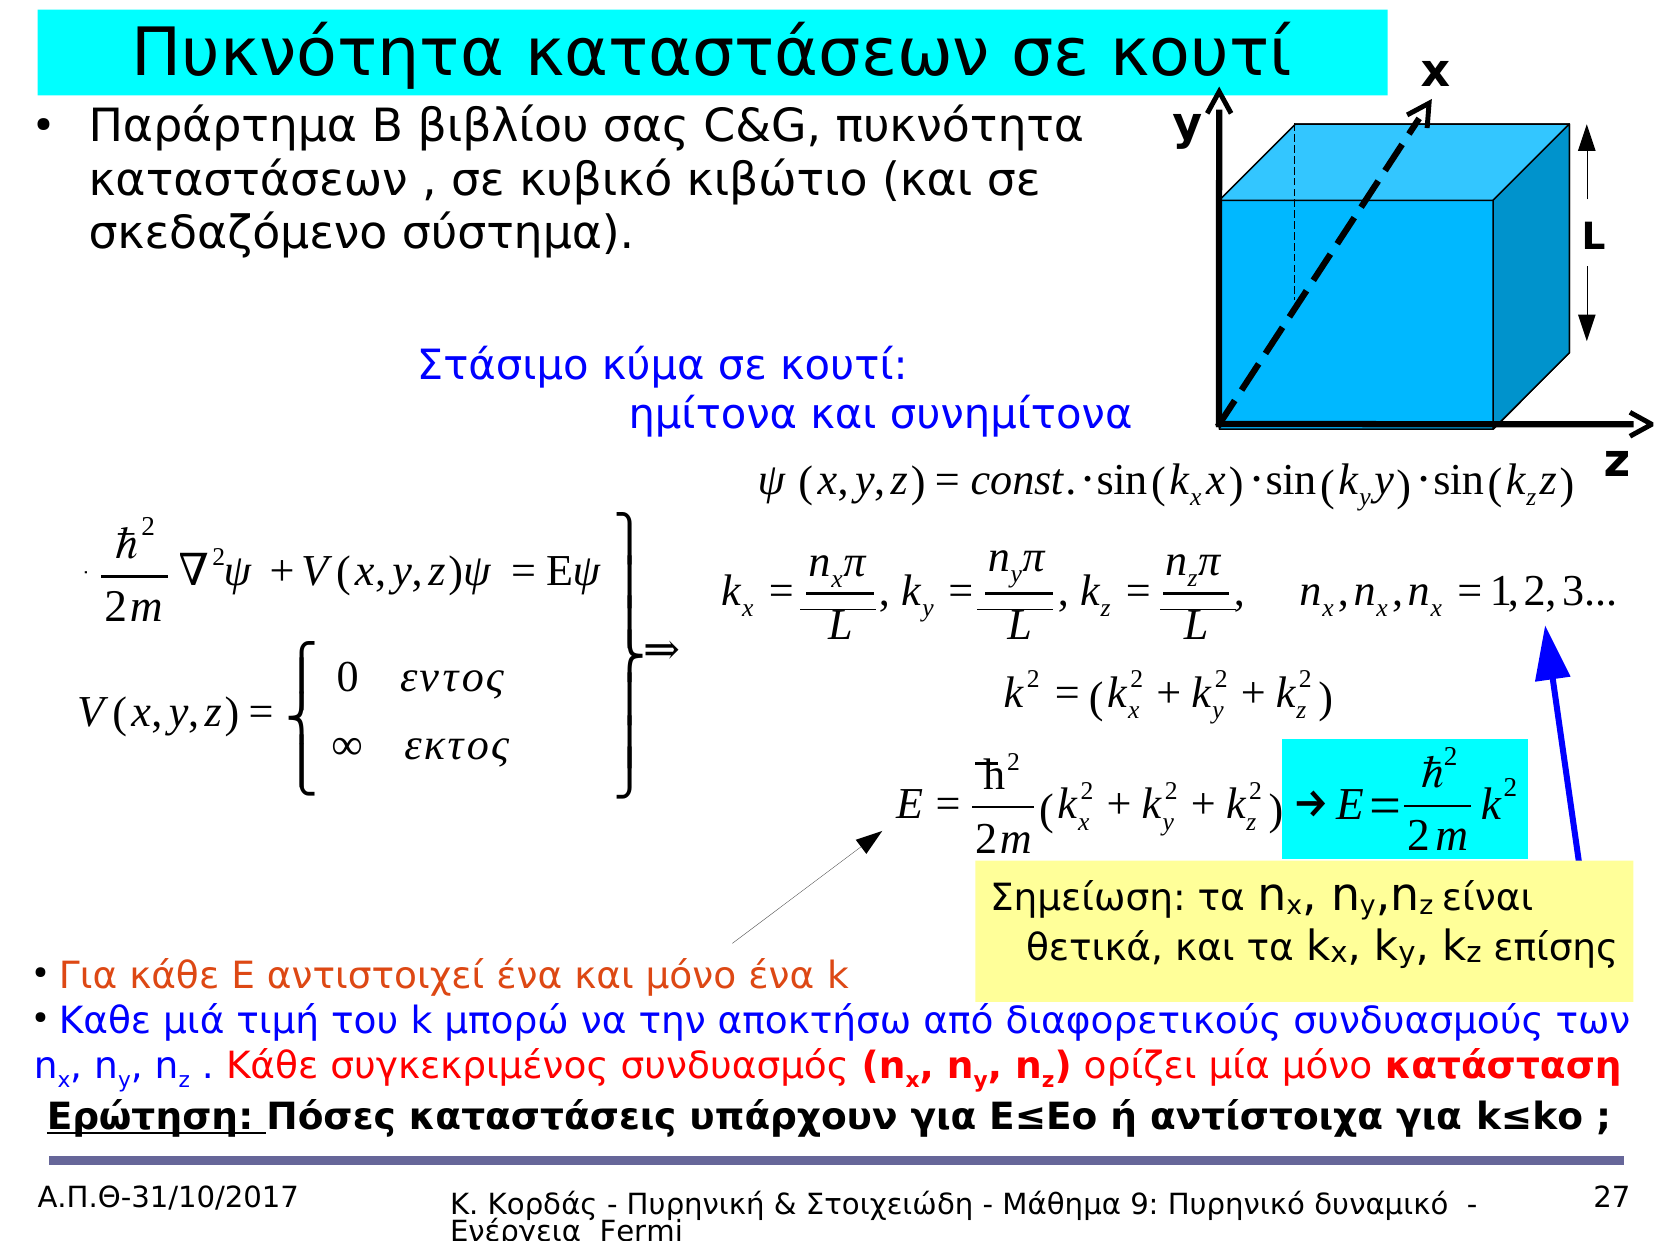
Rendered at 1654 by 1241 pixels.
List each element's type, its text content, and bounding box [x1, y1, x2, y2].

text_box x [1405, 36, 1465, 106]
text_box [1223, 124, 1570, 421]
text_box z [1588, 426, 1646, 495]
list Παράρτημα Β βιβλίου σας C&G, πυκνότητα καταστάσεων , σε κυβικό κιβώτιο (και σε σκεδαζόμενο σύστημα). [17, 99, 1201, 310]
chart [73, 428, 1645, 875]
text_box Για κάθε Ε αντιστοιχεί ένα και μόνο ένα k Καθε μιά τιμή του k μπορώ να την αποκτήσω από διαφορετικούς συνδυασμούς των nx, ny, nz . Κάθε συγκεκριμένος συνδυασμός (nx, ny, nz) ορίζει μία μόνο κατάσταση Ερώτηση: Πόσες καταστάσεις υπάρχουν για Ε≤Εο ή αντίστοιχα για k≤ko ; [19, 943, 1651, 1146]
text_box y [1157, 89, 1218, 159]
text_box Σημείωση: τα nx, ny,nz είναι θετικά, και τα kx, ky, kz επίσης [975, 860, 1634, 1002]
text_box Στάσιμο κύμα σε κουτί: ημίτονα και συνημίτονα [402, 333, 1214, 447]
title Πυκνότητα καταστάσεων σε κουτί [37, 9, 1388, 96]
text_box L [1553, 204, 1617, 266]
